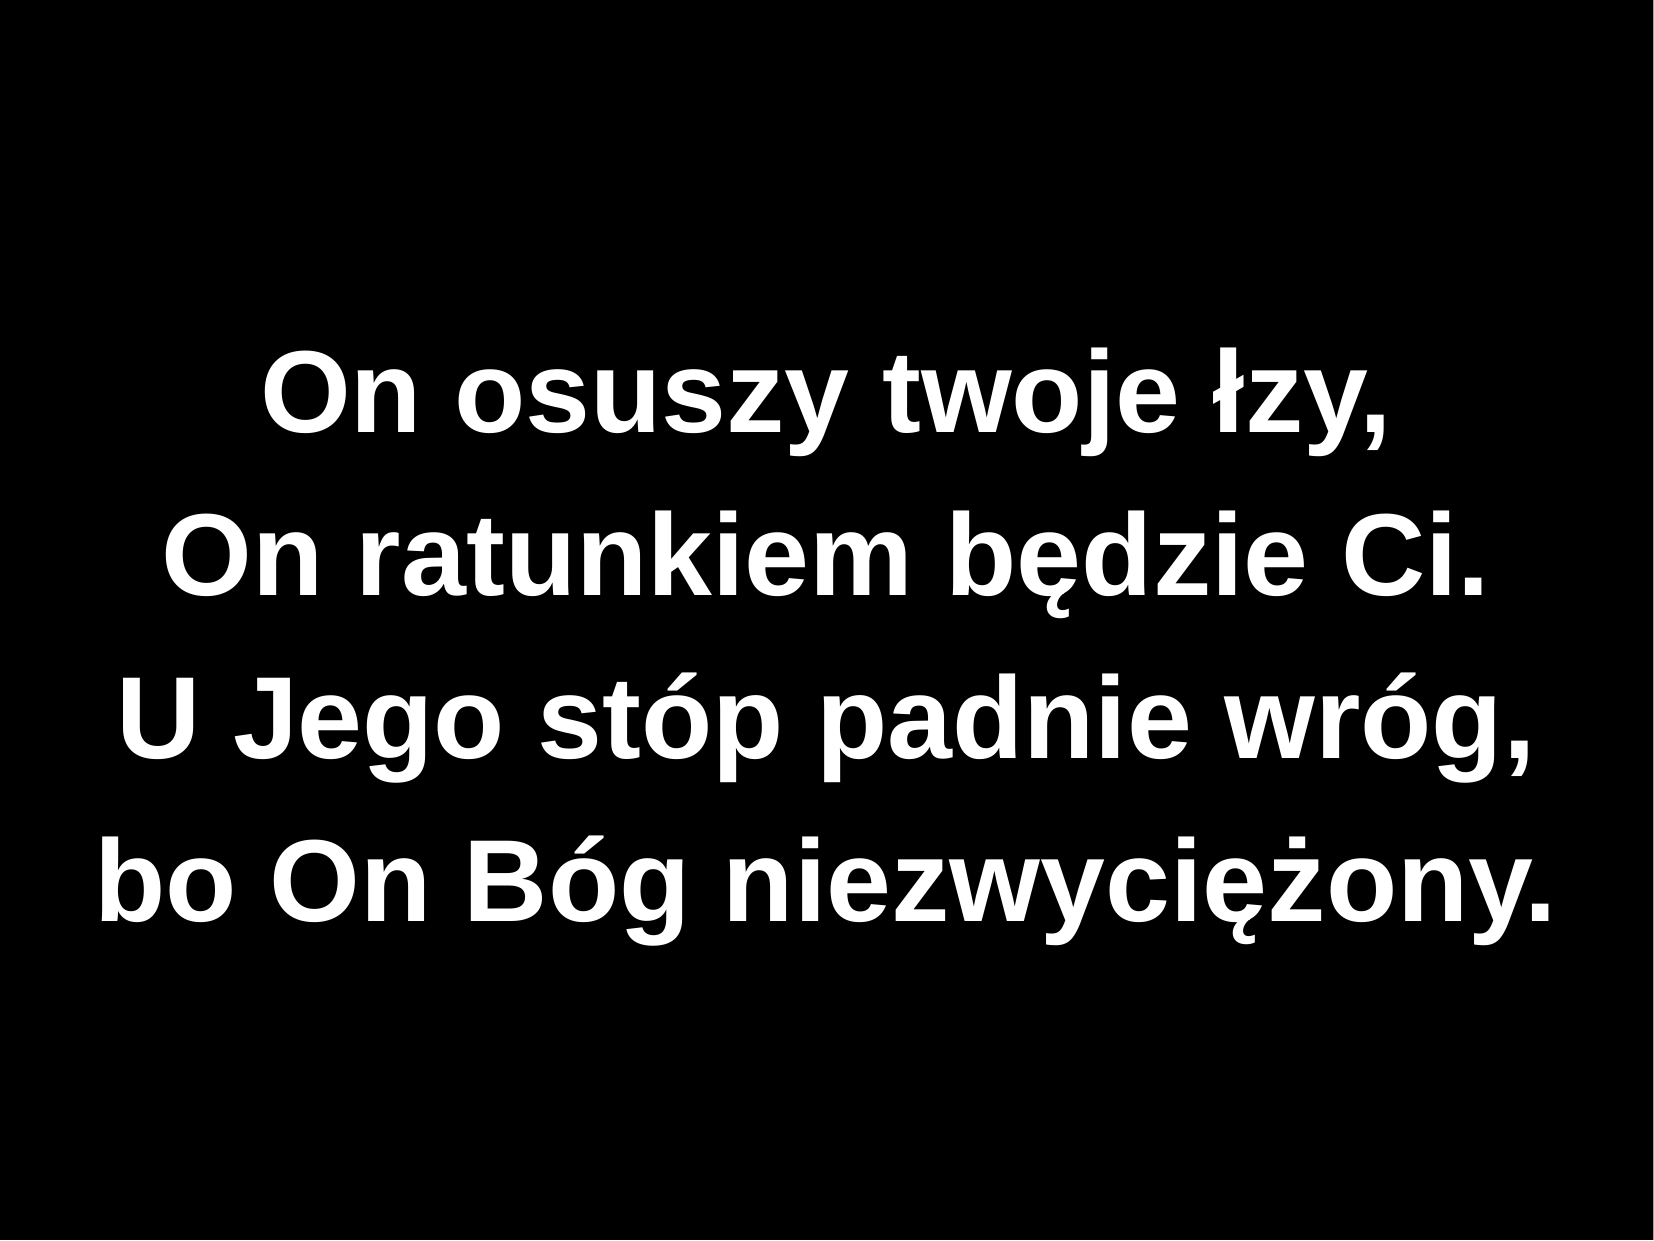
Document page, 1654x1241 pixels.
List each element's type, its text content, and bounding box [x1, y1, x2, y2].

subtitle On osuszy twoje łzy, On ratunkiem będzie Ci. U Jego stóp padnie wróg, bo On Bóg niezwyciężony. [0, 0, 1654, 1241]
